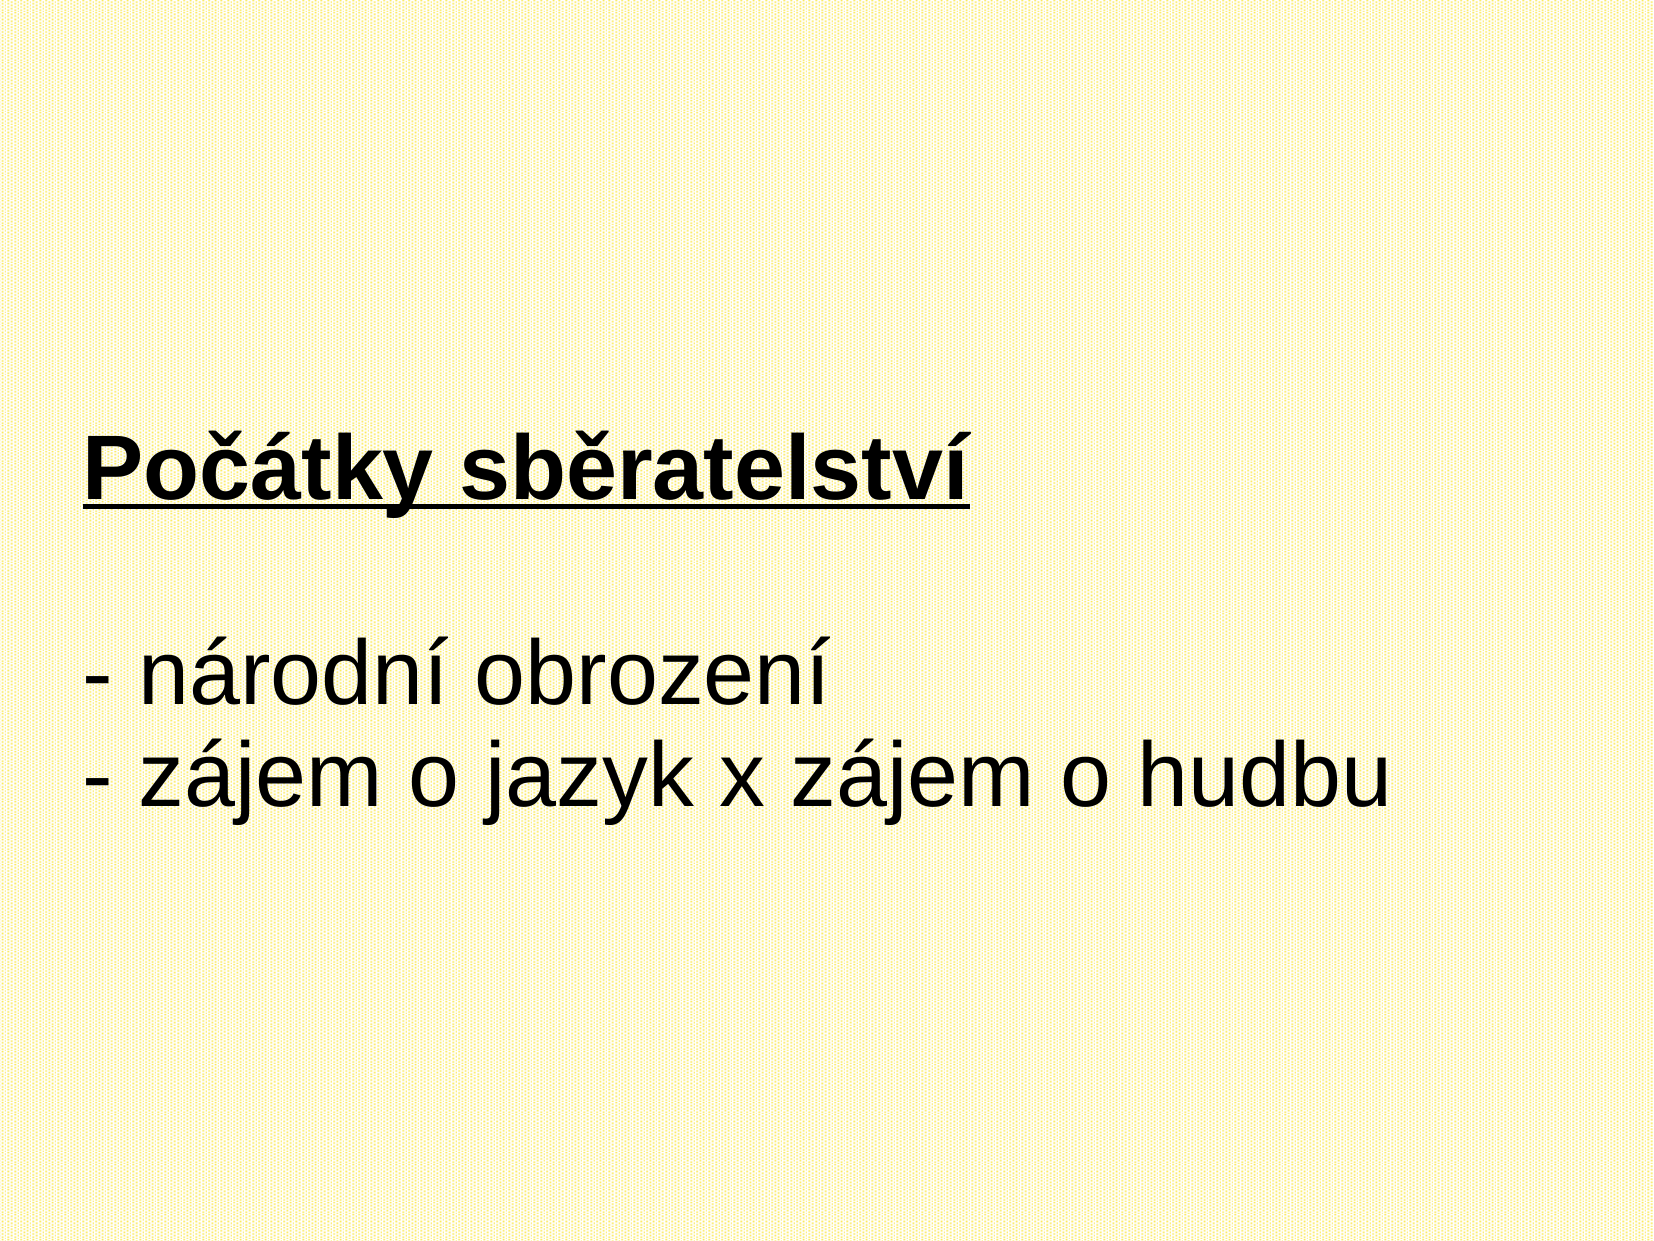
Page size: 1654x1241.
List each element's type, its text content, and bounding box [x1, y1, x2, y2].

picture [0, 0, 1654, 1241]
title Počátky sběratelství - národní obrození - zájem o jazyk x zájem o hudbu [82, 49, 1571, 1193]
